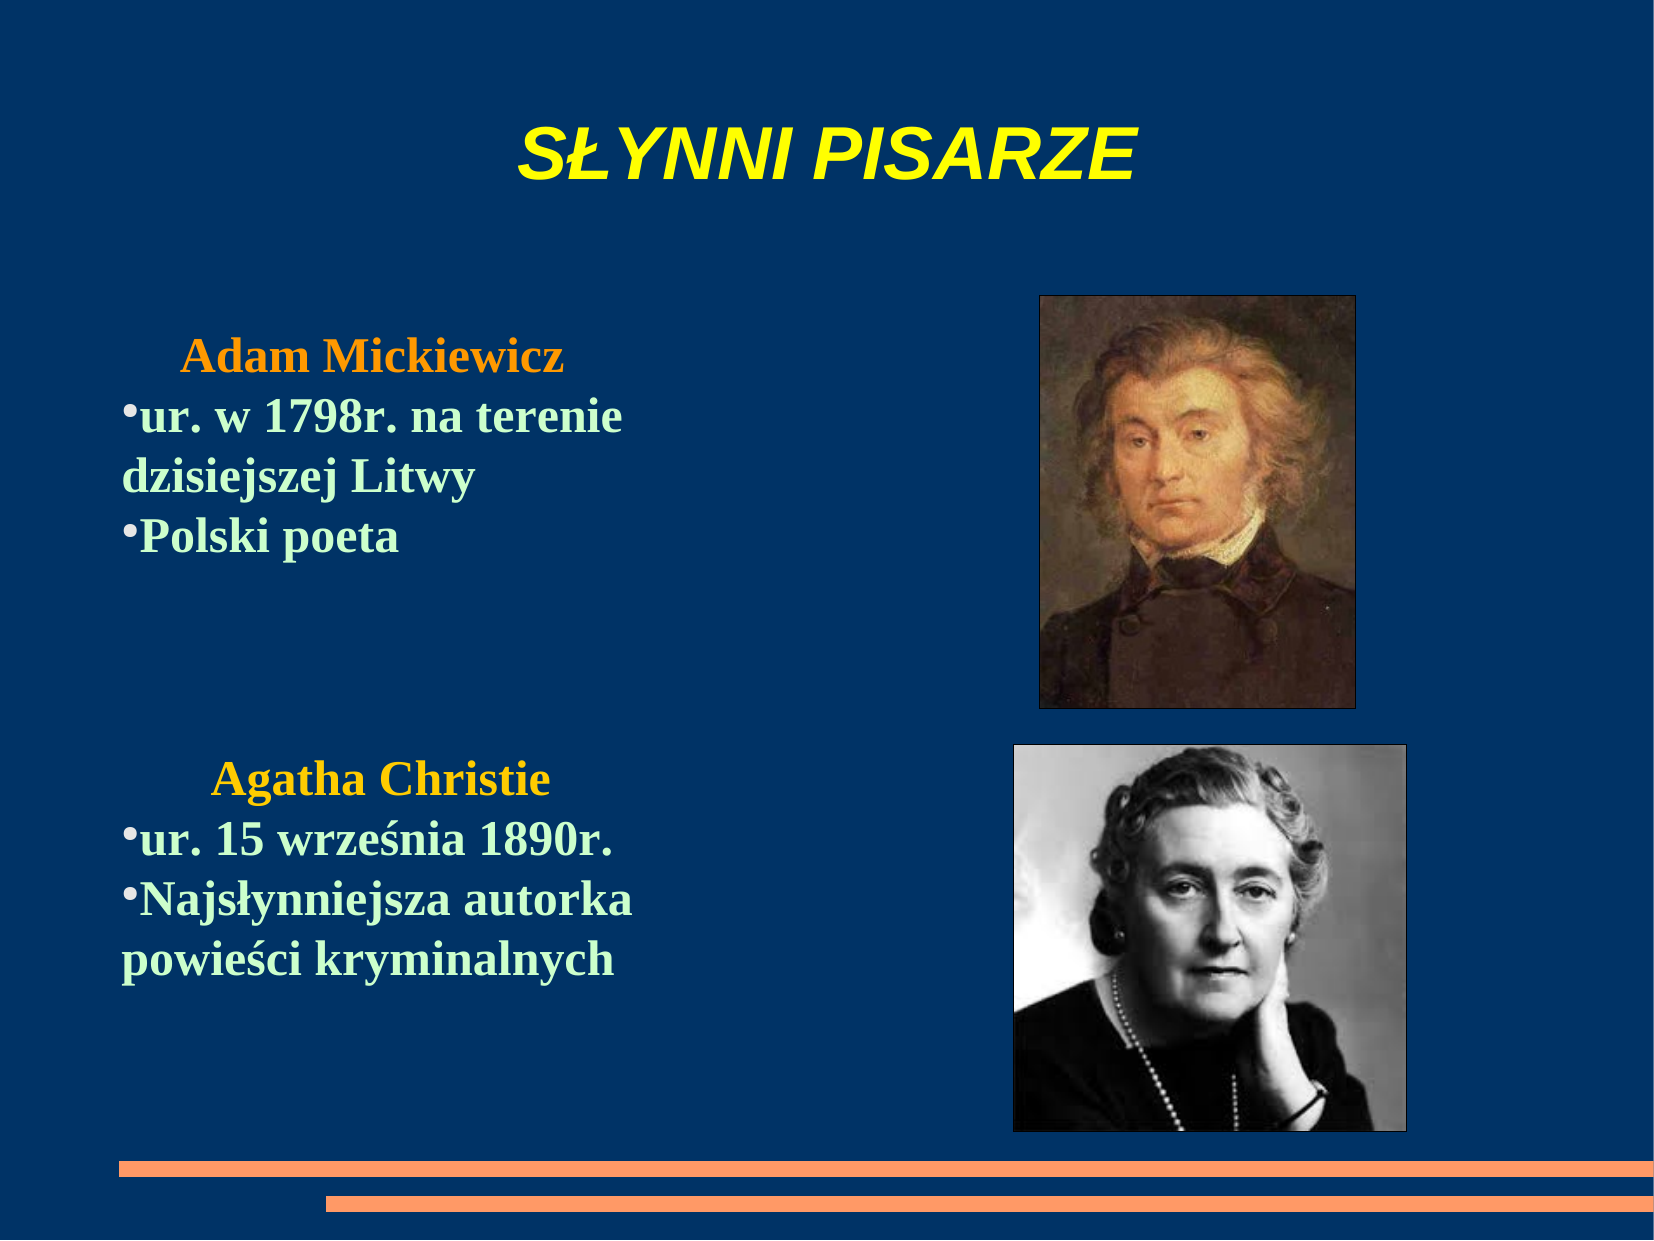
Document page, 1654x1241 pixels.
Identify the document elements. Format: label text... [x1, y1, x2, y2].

title SŁYNNI PISARZE [121, 46, 1534, 254]
picture [1039, 295, 1356, 709]
list Adam Mickiewicz ur. w 1798r. na terenie dzisiejszej Litwy Polski poeta [121, 322, 824, 709]
picture [1014, 744, 1406, 1132]
list Agatha Christie ur. 15 września 1890r. Najsłynniejsza autorka powieści kryminalnych [121, 745, 824, 1132]
